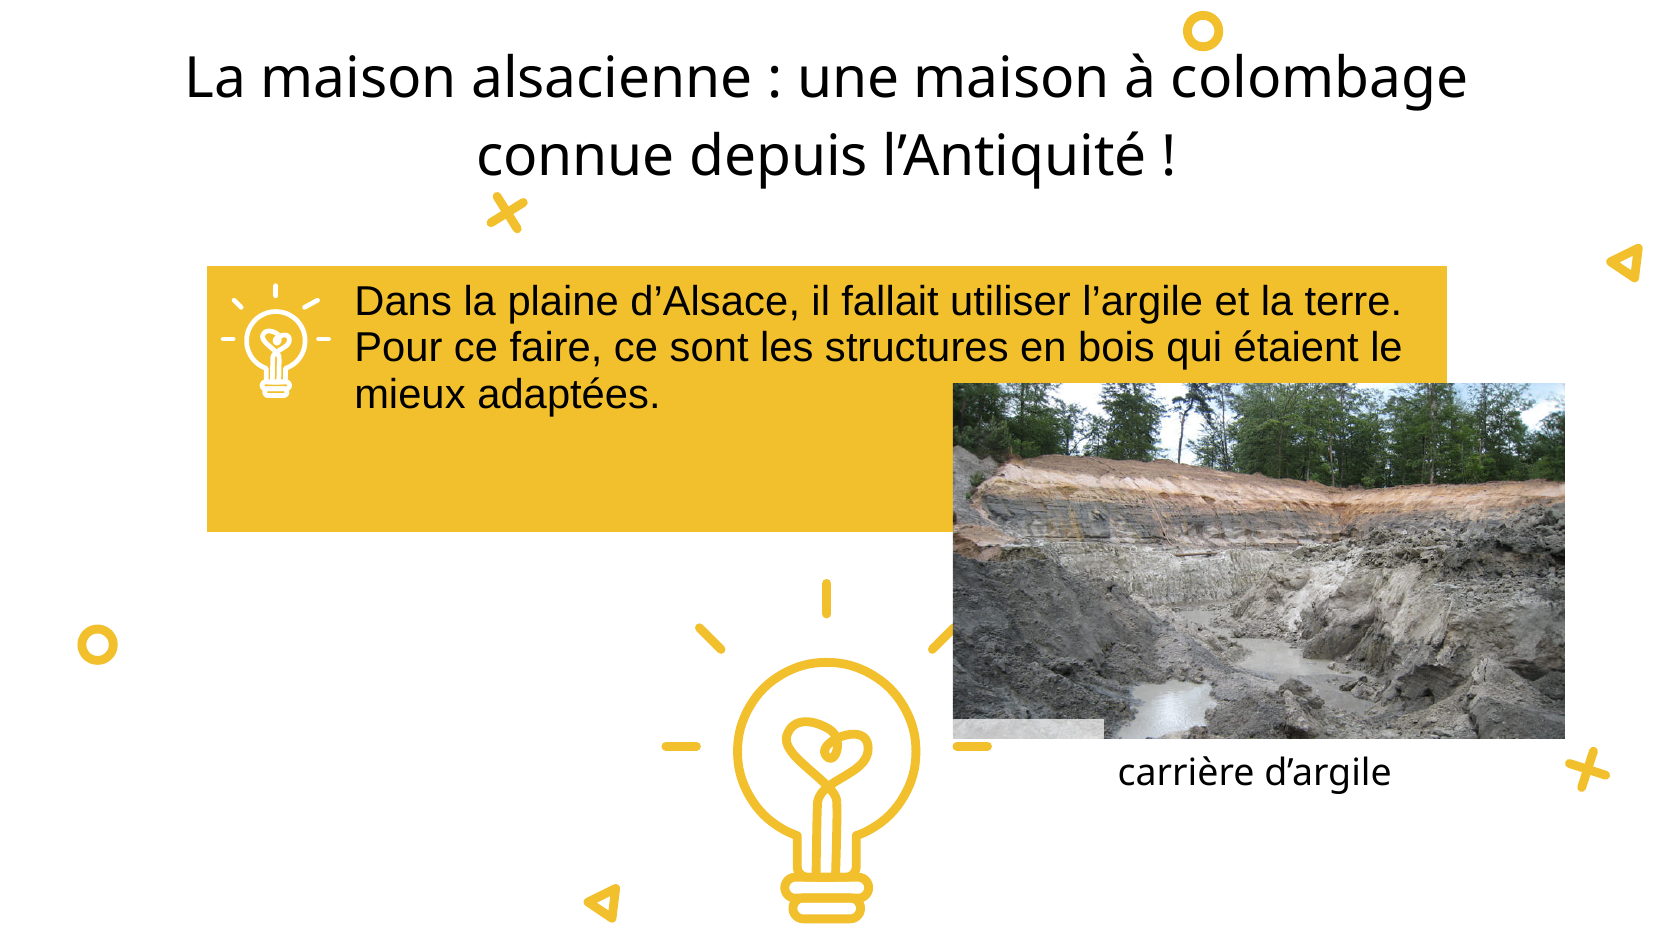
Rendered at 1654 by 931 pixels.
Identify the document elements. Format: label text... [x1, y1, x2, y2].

picture [952, 383, 1565, 739]
title La maison alsacienne : une maison à colombage connue depuis l’Antiquité ! [82, 37, 1571, 193]
list Dans la plaine d’Alsace, il fallait utiliser l’argile et la terre. Pour ce faire, ce sont les structures en bois qui étaient le mieux adaptées. [354, 277, 1447, 532]
text_box carrière d’argile [1033, 738, 1477, 805]
